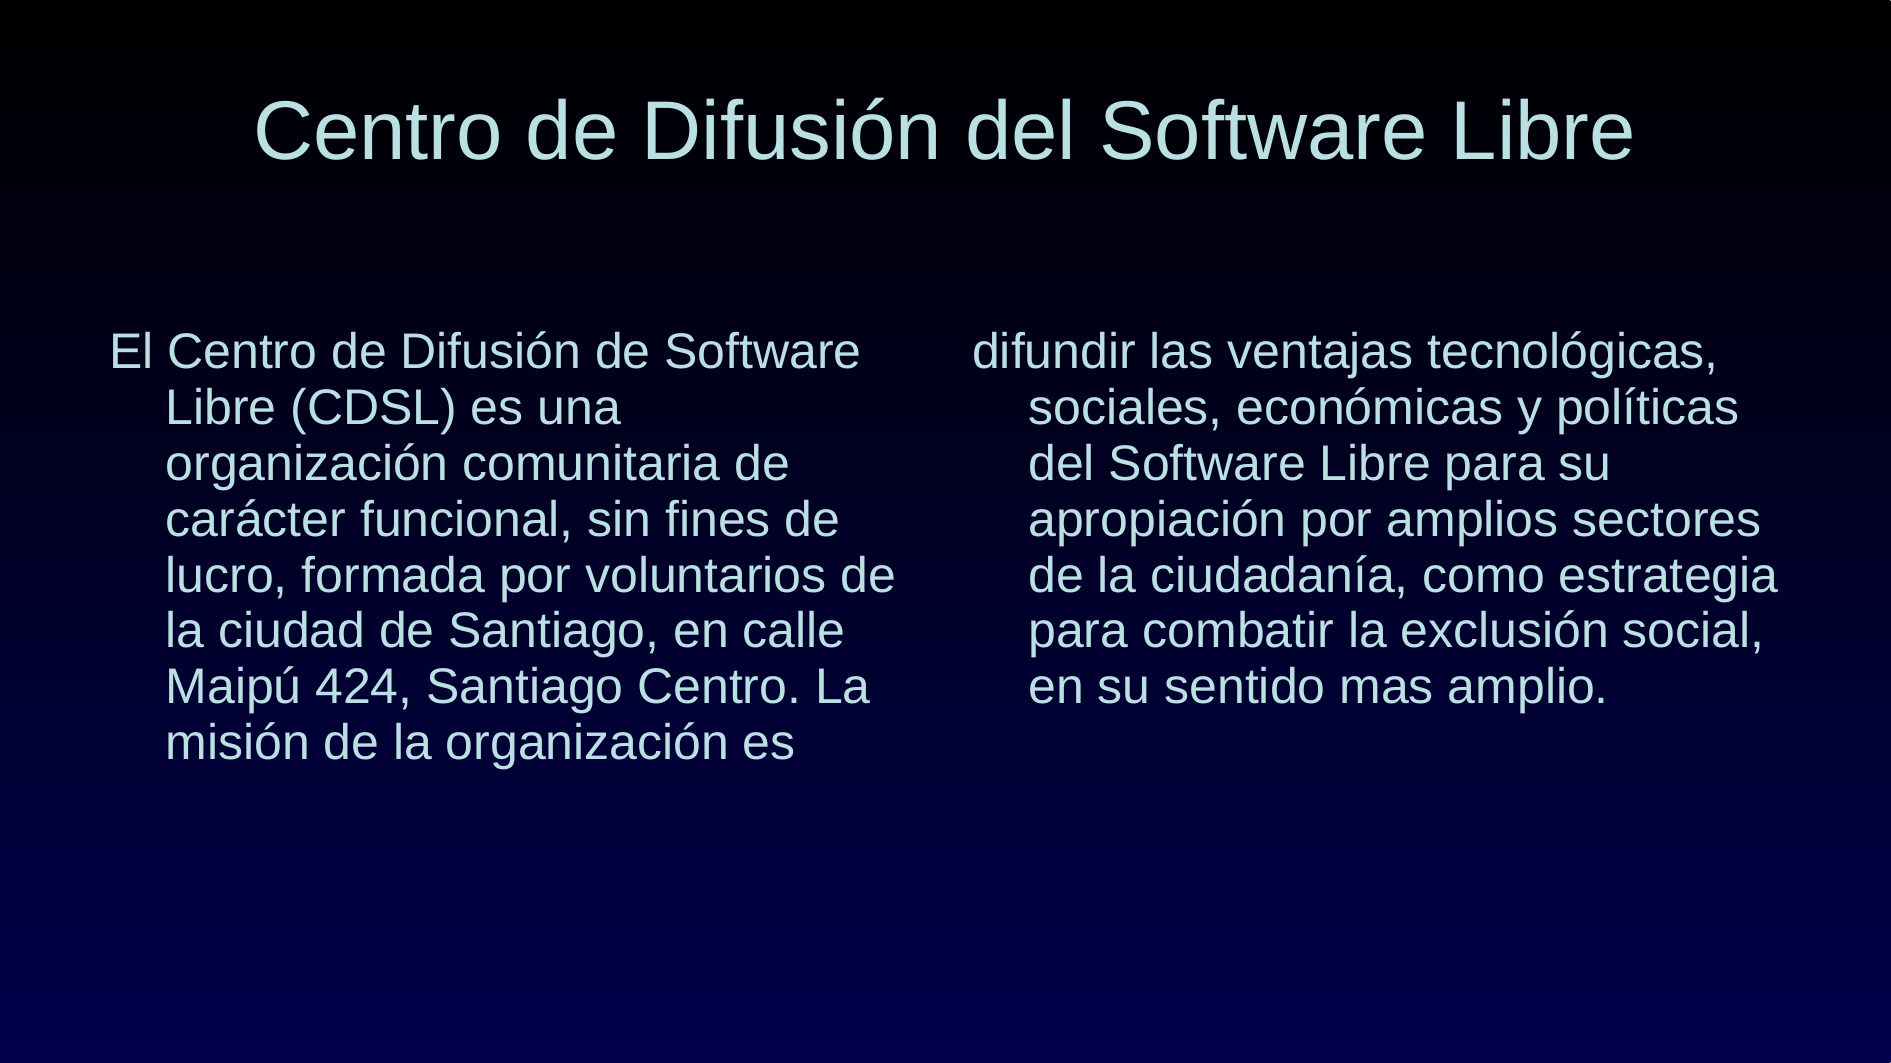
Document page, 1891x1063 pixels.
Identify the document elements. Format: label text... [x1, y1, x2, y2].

list difundir las ventajas tecnológicas, sociales, económicas y políticas del Software Libre para su apropiación por amplios sectores de la ciudadanía, como estrategia para combatir la exclusión social, en su sentido mas amplio. [957, 247, 1796, 950]
list El Centro de Difusión de Software Libre (CDSL) es una organización comunitaria de carácter funcional, sin fines de lucro, formada por voluntarios de la ciudad de Santiago, en calle Maipú 424, Santiago Centro. La misión de la organización es [94, 247, 933, 950]
title Centro de Difusión del Software Libre [94, 42, 1796, 220]
